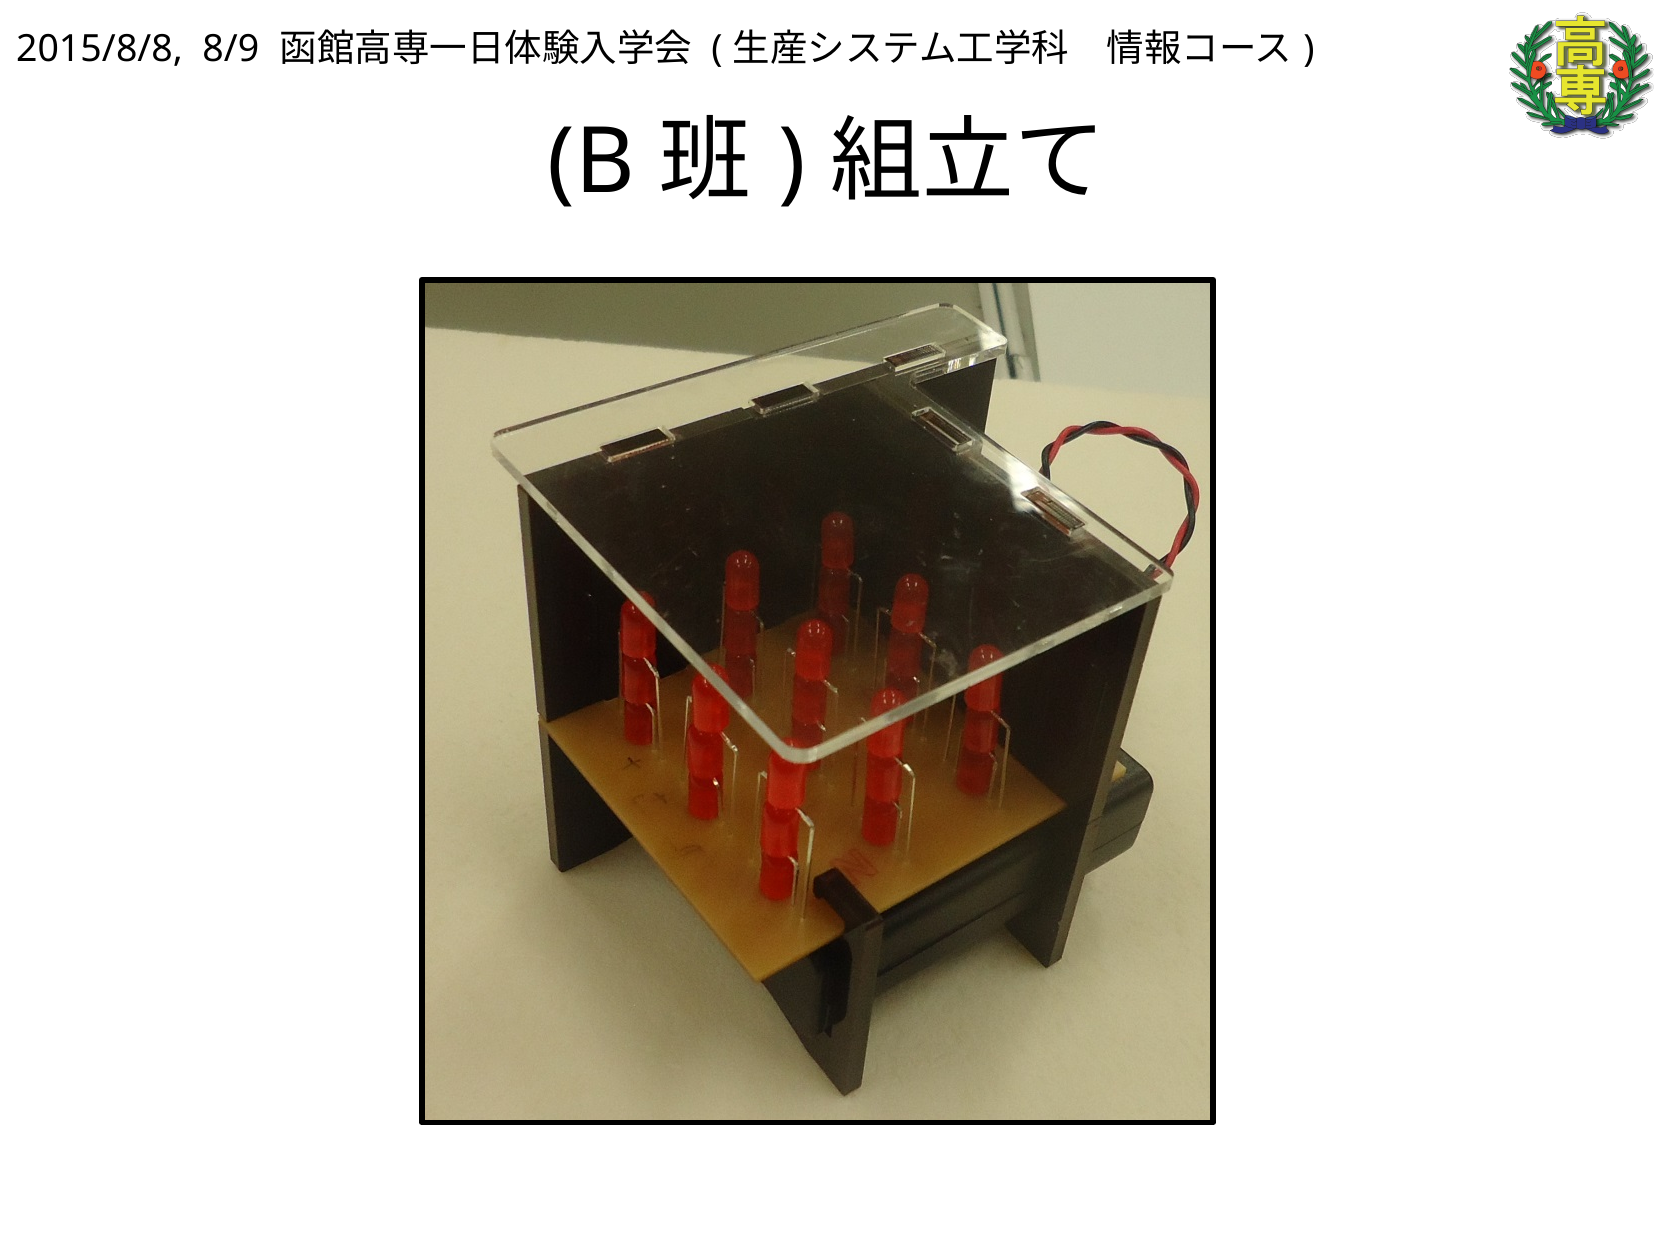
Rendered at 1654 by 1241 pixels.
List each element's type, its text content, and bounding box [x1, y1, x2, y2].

picture [424, 282, 1211, 1120]
title (B班)組立て [82, 49, 1571, 257]
picture [1506, 0, 1654, 157]
